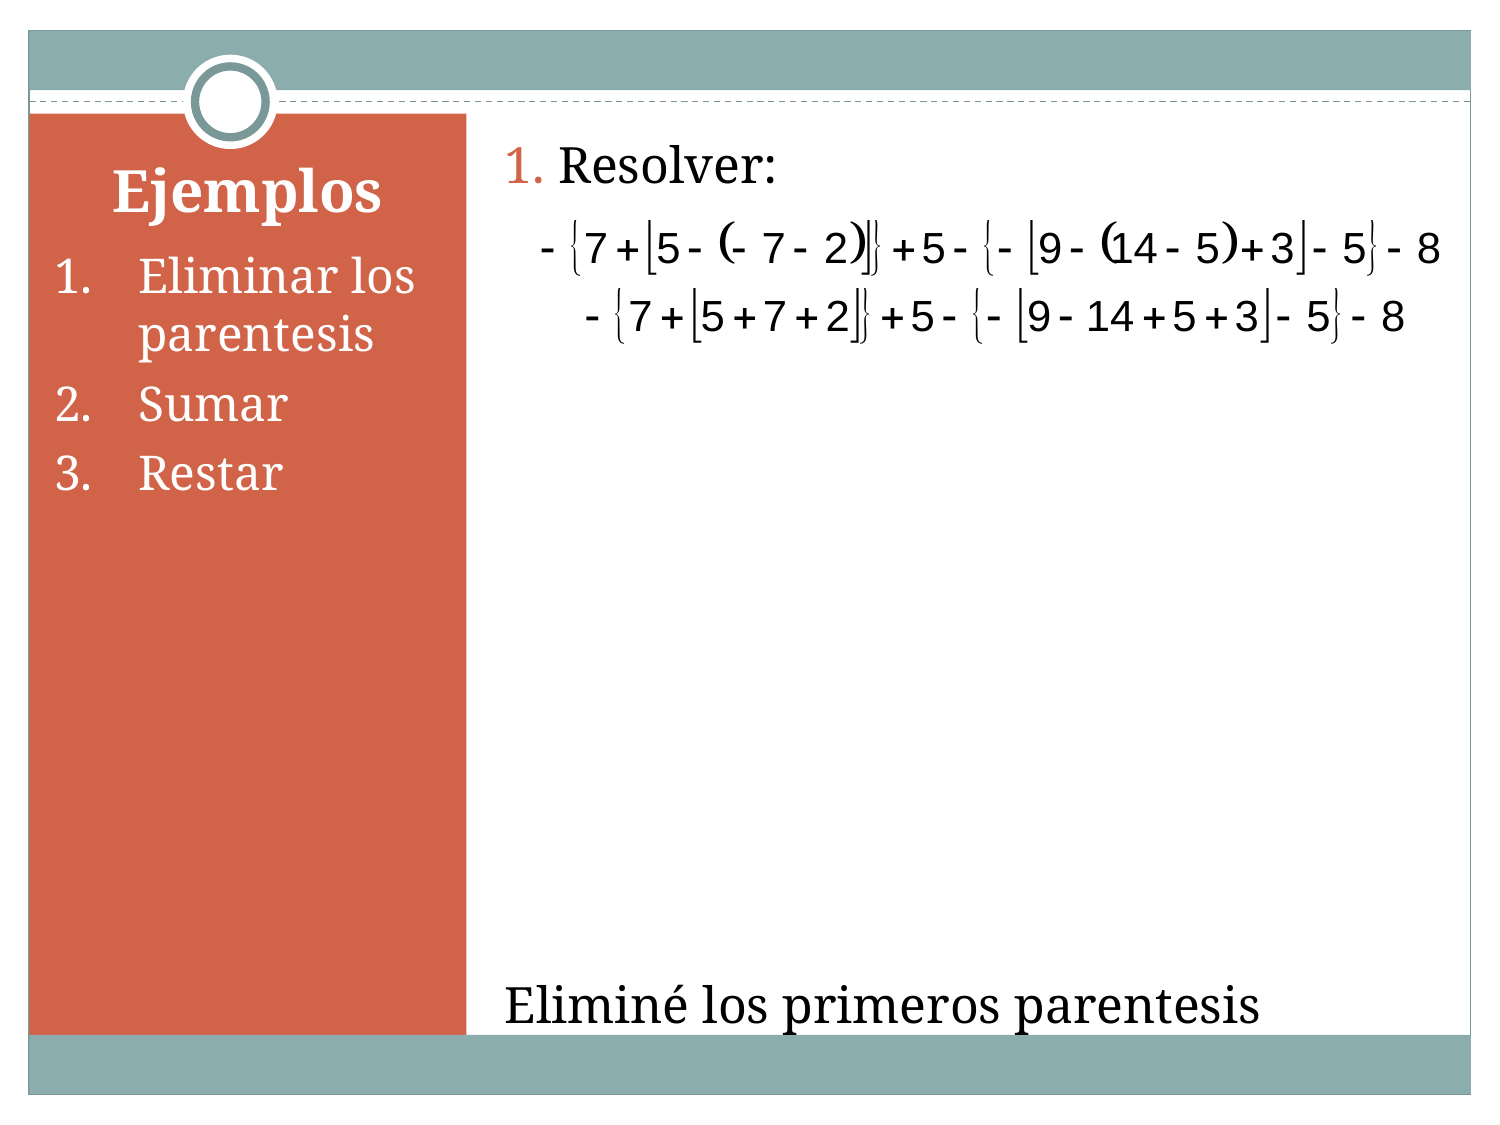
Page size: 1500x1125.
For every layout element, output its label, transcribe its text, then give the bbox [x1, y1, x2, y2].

list Eliminar los parentesis Sumar Restar [39, 238, 467, 1024]
chart [533, 220, 1447, 282]
text_box 1. Resolver: Eliminé los primeros parentesis [490, 125, 1451, 1041]
chart [578, 288, 1412, 351]
